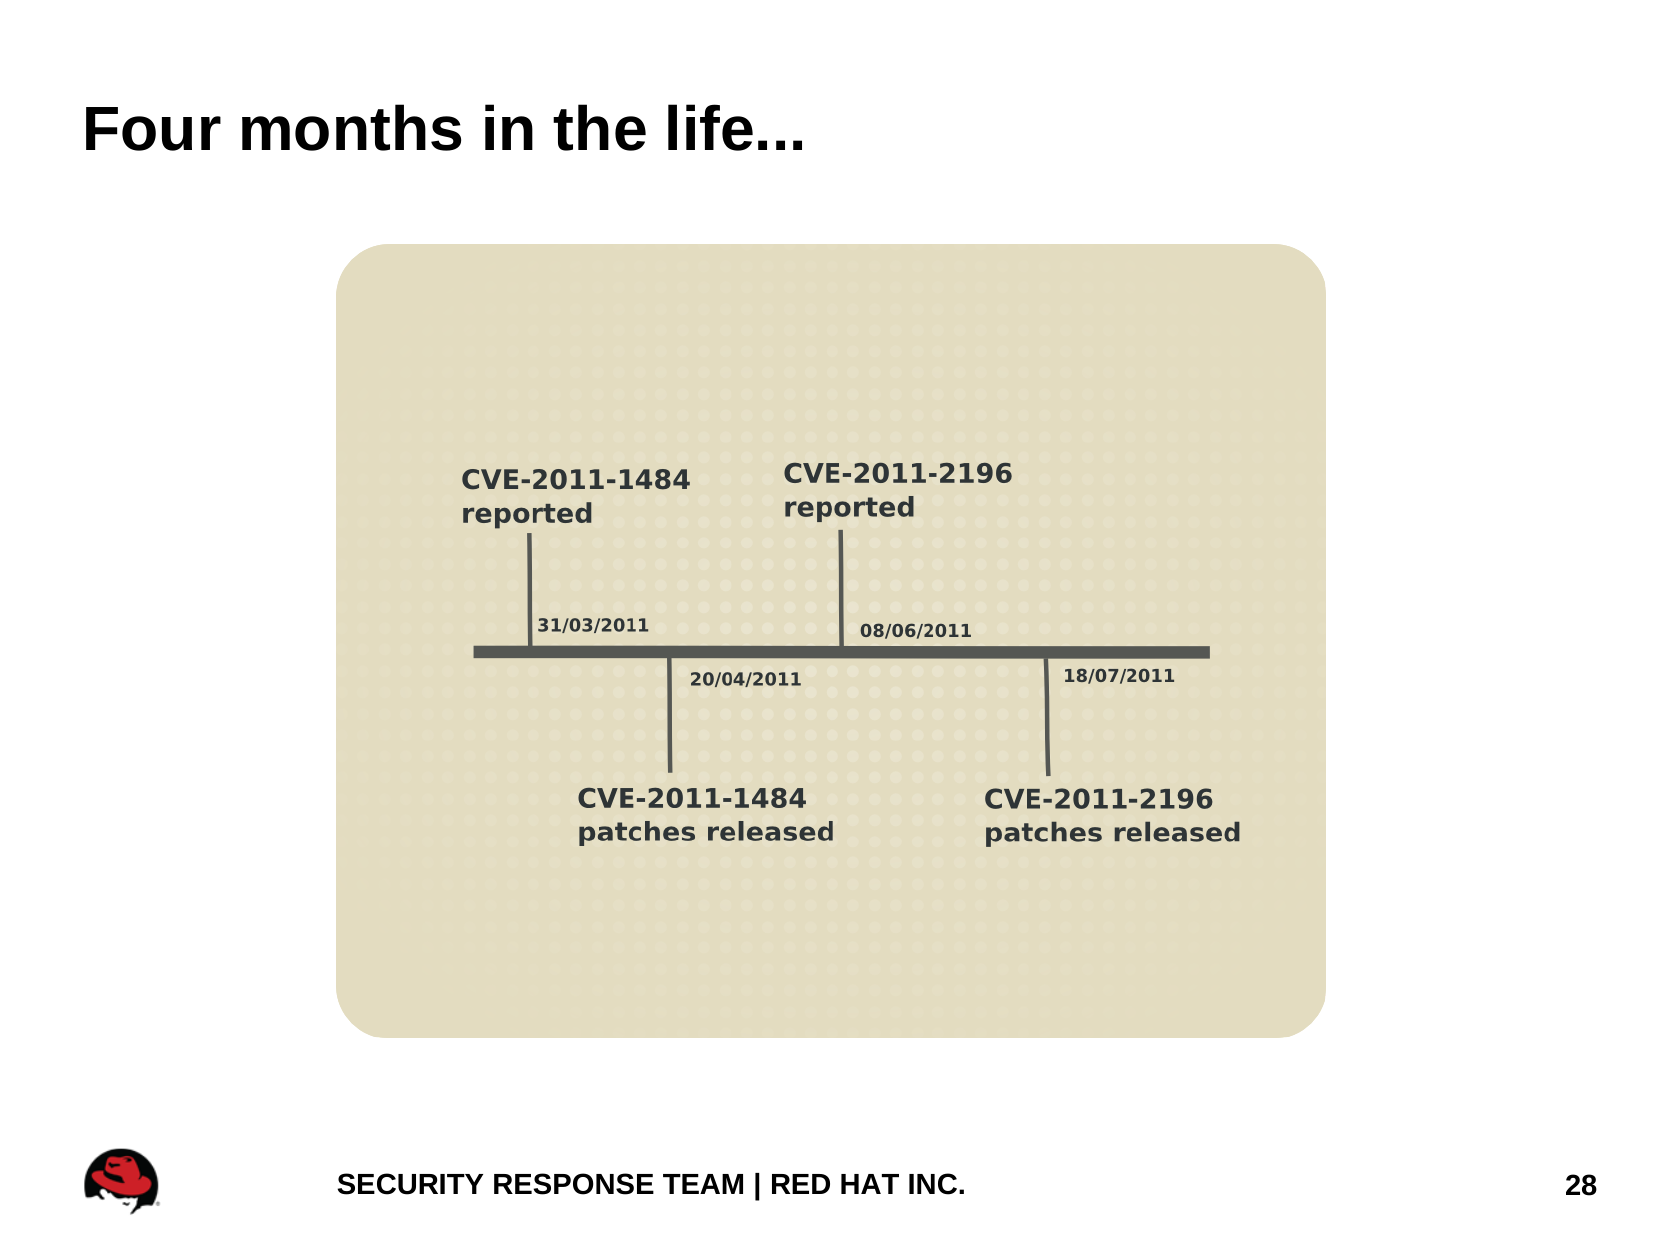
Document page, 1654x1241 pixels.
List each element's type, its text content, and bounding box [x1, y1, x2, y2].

picture [83, 1146, 166, 1224]
picture [336, 244, 1326, 1039]
title Four months in the life... [82, 37, 1571, 225]
